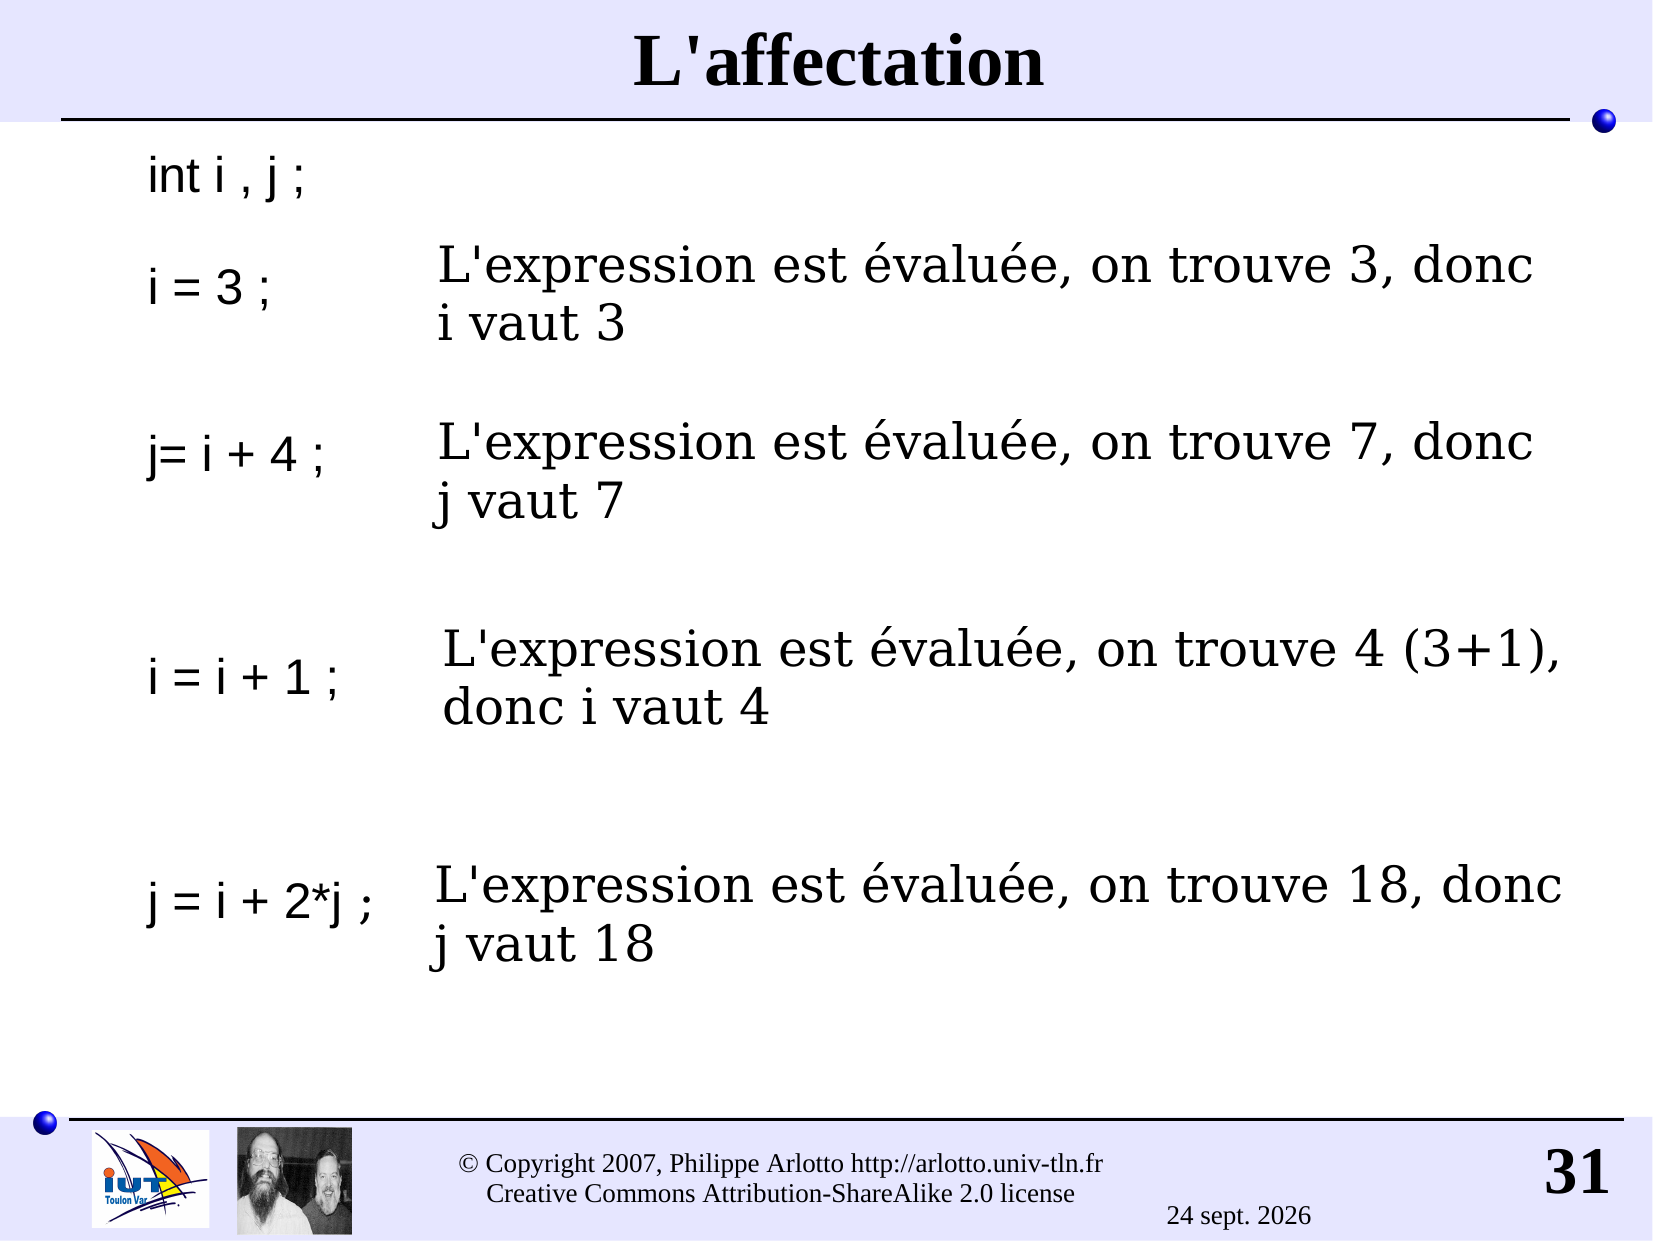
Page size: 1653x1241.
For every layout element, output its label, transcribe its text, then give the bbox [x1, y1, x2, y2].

title L'affectation [95, 11, 1585, 110]
text_box L'expression est évaluée, on trouve 4 (3+1), donc i vaut 4 [442, 620, 1564, 795]
text_box L'expression est évaluée, on trouve 7, donc j vaut 7 [437, 413, 1536, 589]
text_box L'expression est évaluée, on trouve 3, donc i vaut 3 [437, 236, 1536, 412]
text_box L'expression est évaluée, on trouve 18, donc j vaut 18 [434, 856, 1565, 1032]
picture [237, 1127, 352, 1235]
text_box int i , j ; i = 3 ; j= i + 4 ; i = i + 1 ; j = i + 2*j ; [147, 147, 964, 990]
